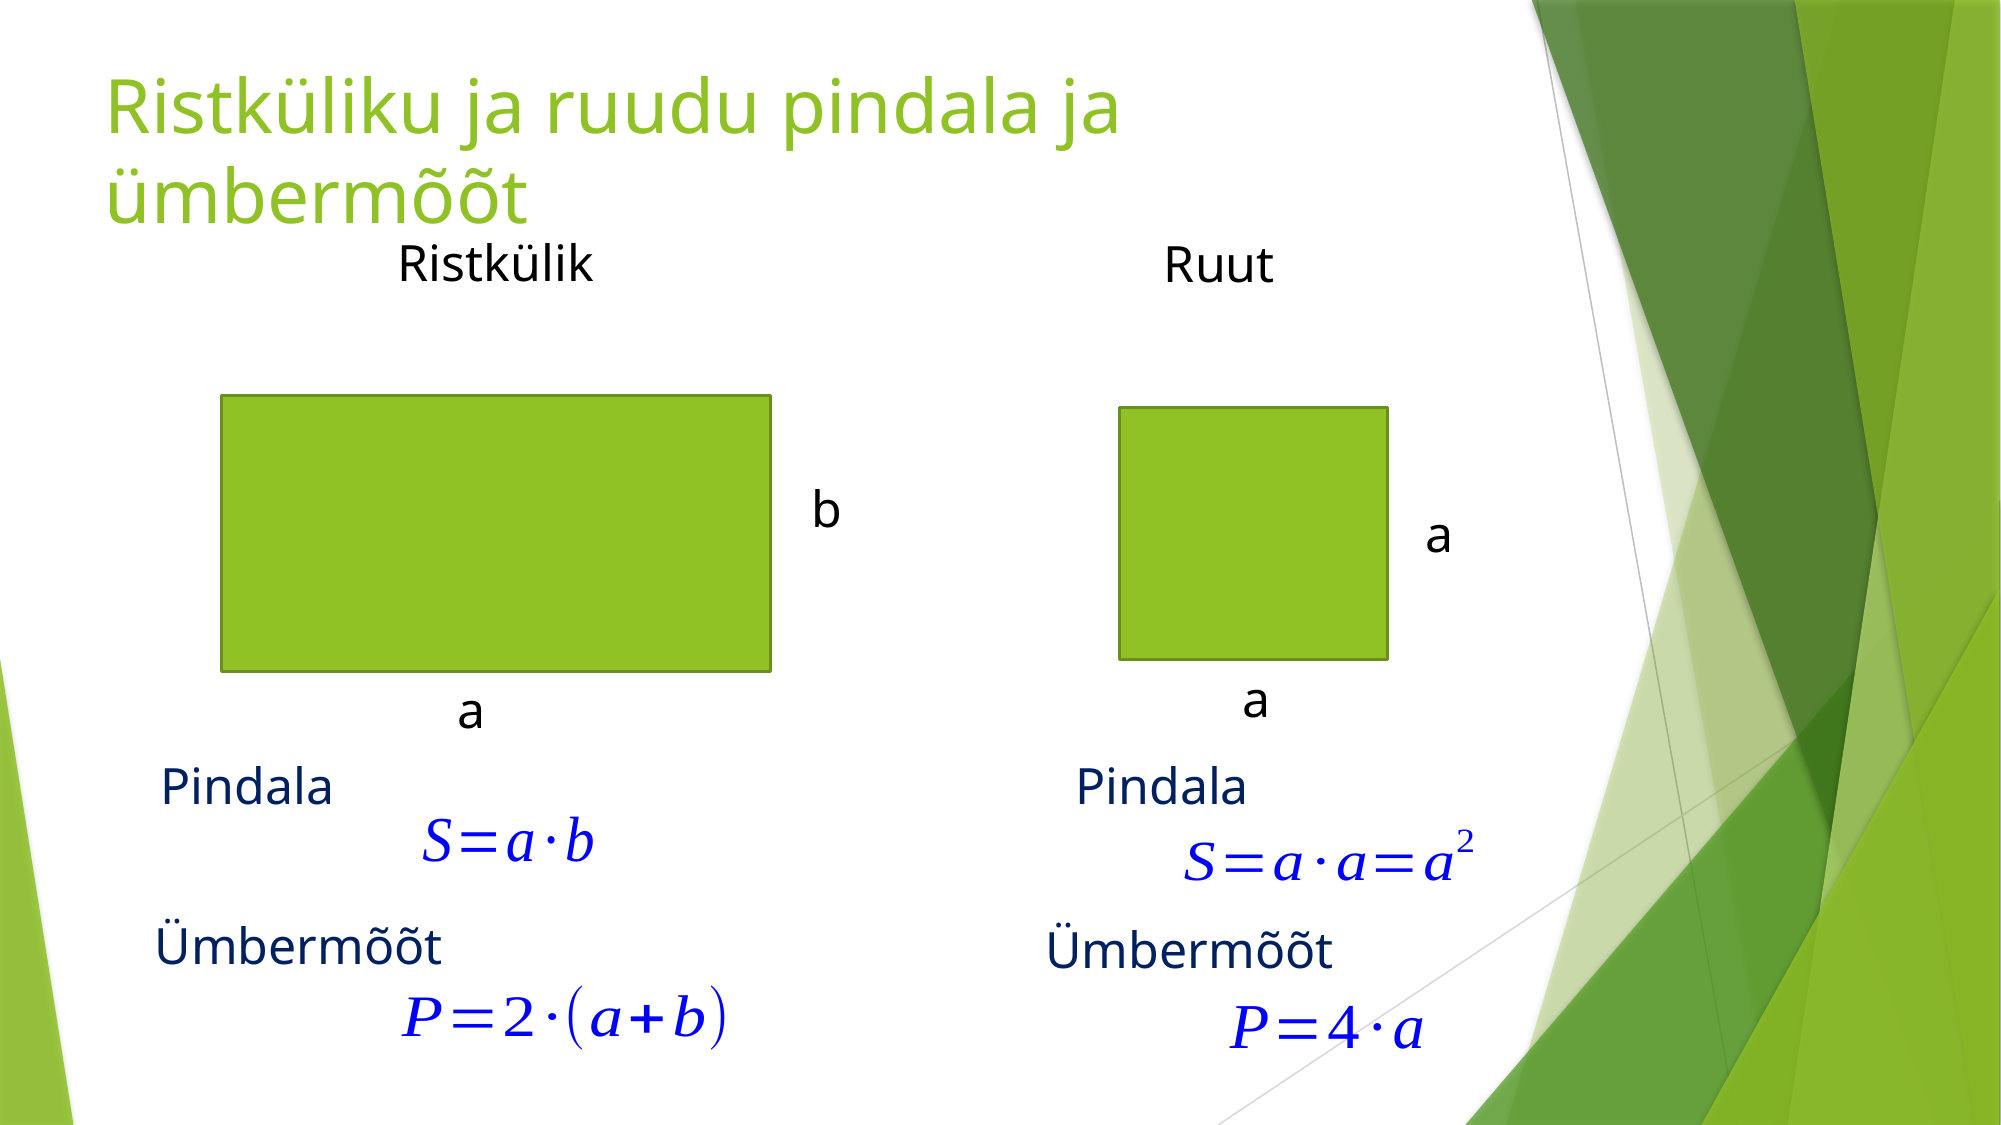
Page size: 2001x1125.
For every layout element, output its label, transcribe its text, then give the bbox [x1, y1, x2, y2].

text_box a [1227, 660, 1281, 736]
chart [1219, 991, 1433, 1063]
text_box Pindala [1060, 747, 1264, 823]
chart [391, 982, 738, 1054]
text_box Ruut [1149, 225, 1290, 301]
text_box Ümbermõõt [139, 906, 458, 982]
text_box Ristkülik [382, 223, 609, 299]
title Ristküliku ja ruudu pindala ja ümbermõõt [89, 51, 1558, 207]
chart [1174, 822, 1482, 894]
text_box a [1410, 495, 1464, 571]
text_box a [443, 671, 497, 747]
text_box b [797, 469, 850, 545]
text_box [1119, 407, 1388, 660]
text_box Ümbermõõt [1030, 910, 1349, 986]
text_box Pindala [145, 747, 350, 823]
chart [413, 804, 602, 876]
text_box [221, 395, 771, 672]
